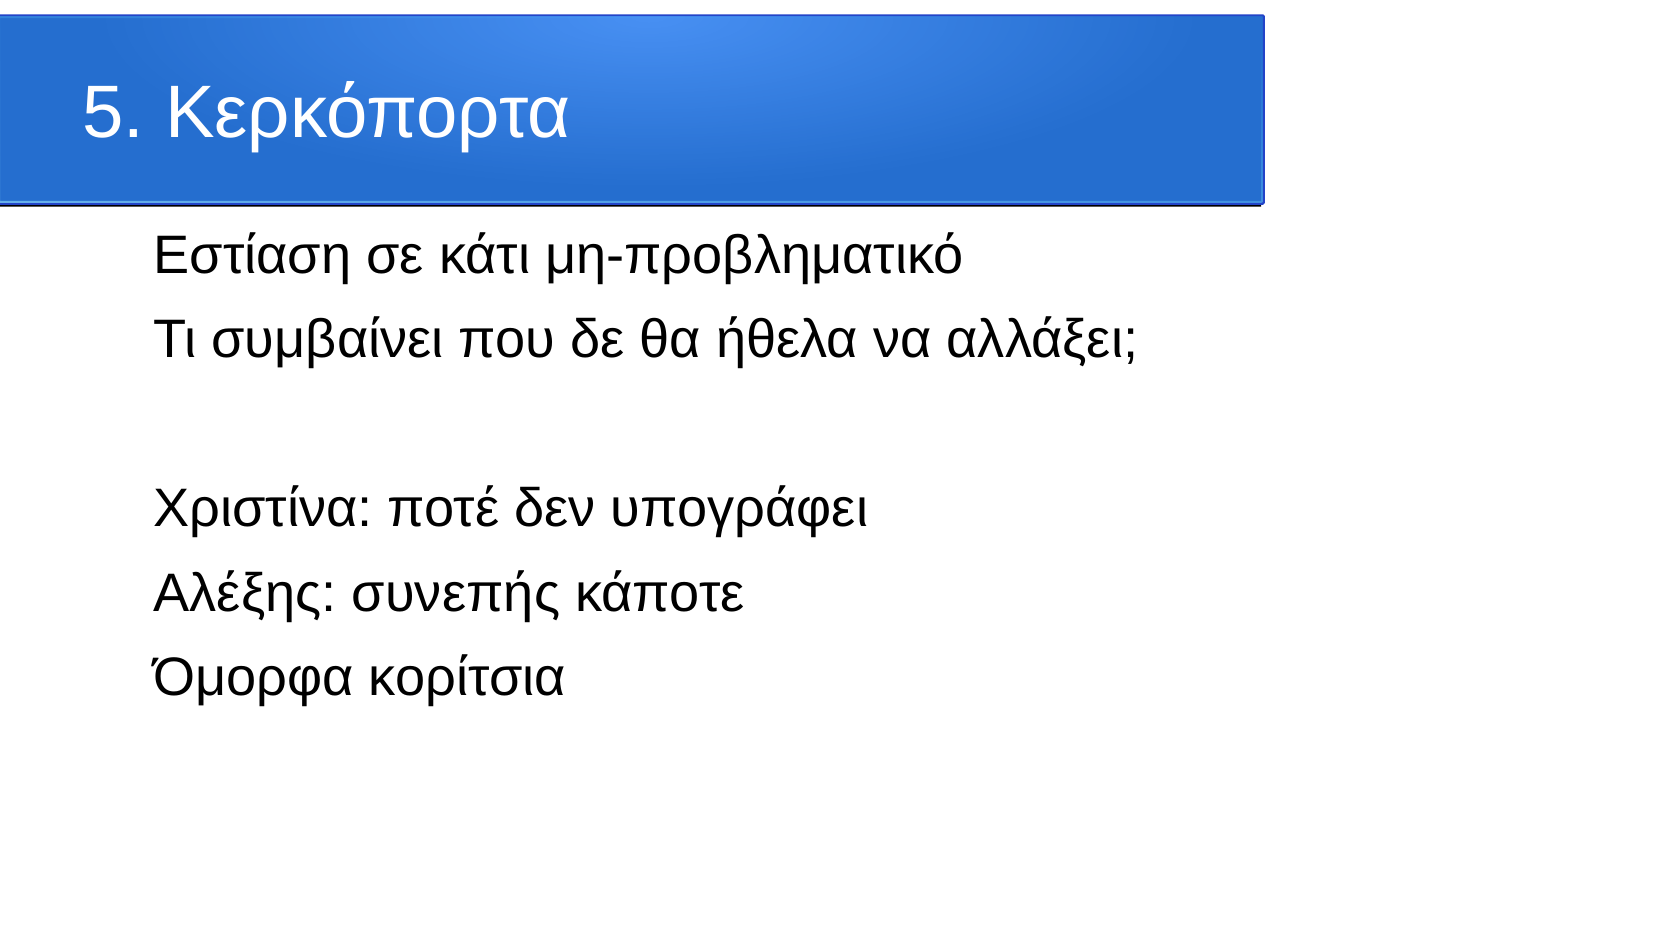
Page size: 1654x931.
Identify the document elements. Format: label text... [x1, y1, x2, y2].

title 5. Κερκόπορτα [82, 35, 1235, 189]
list Εστίαση σε κάτι μη-προβληματικό Τι συμβαίνει που δε θα ήθελα να αλλάξει; Χριστίνα: ποτέ δεν υπογράφει Αλέξης: συνεπής κάποτε Όμορφα κορίτσια [82, 224, 1571, 764]
